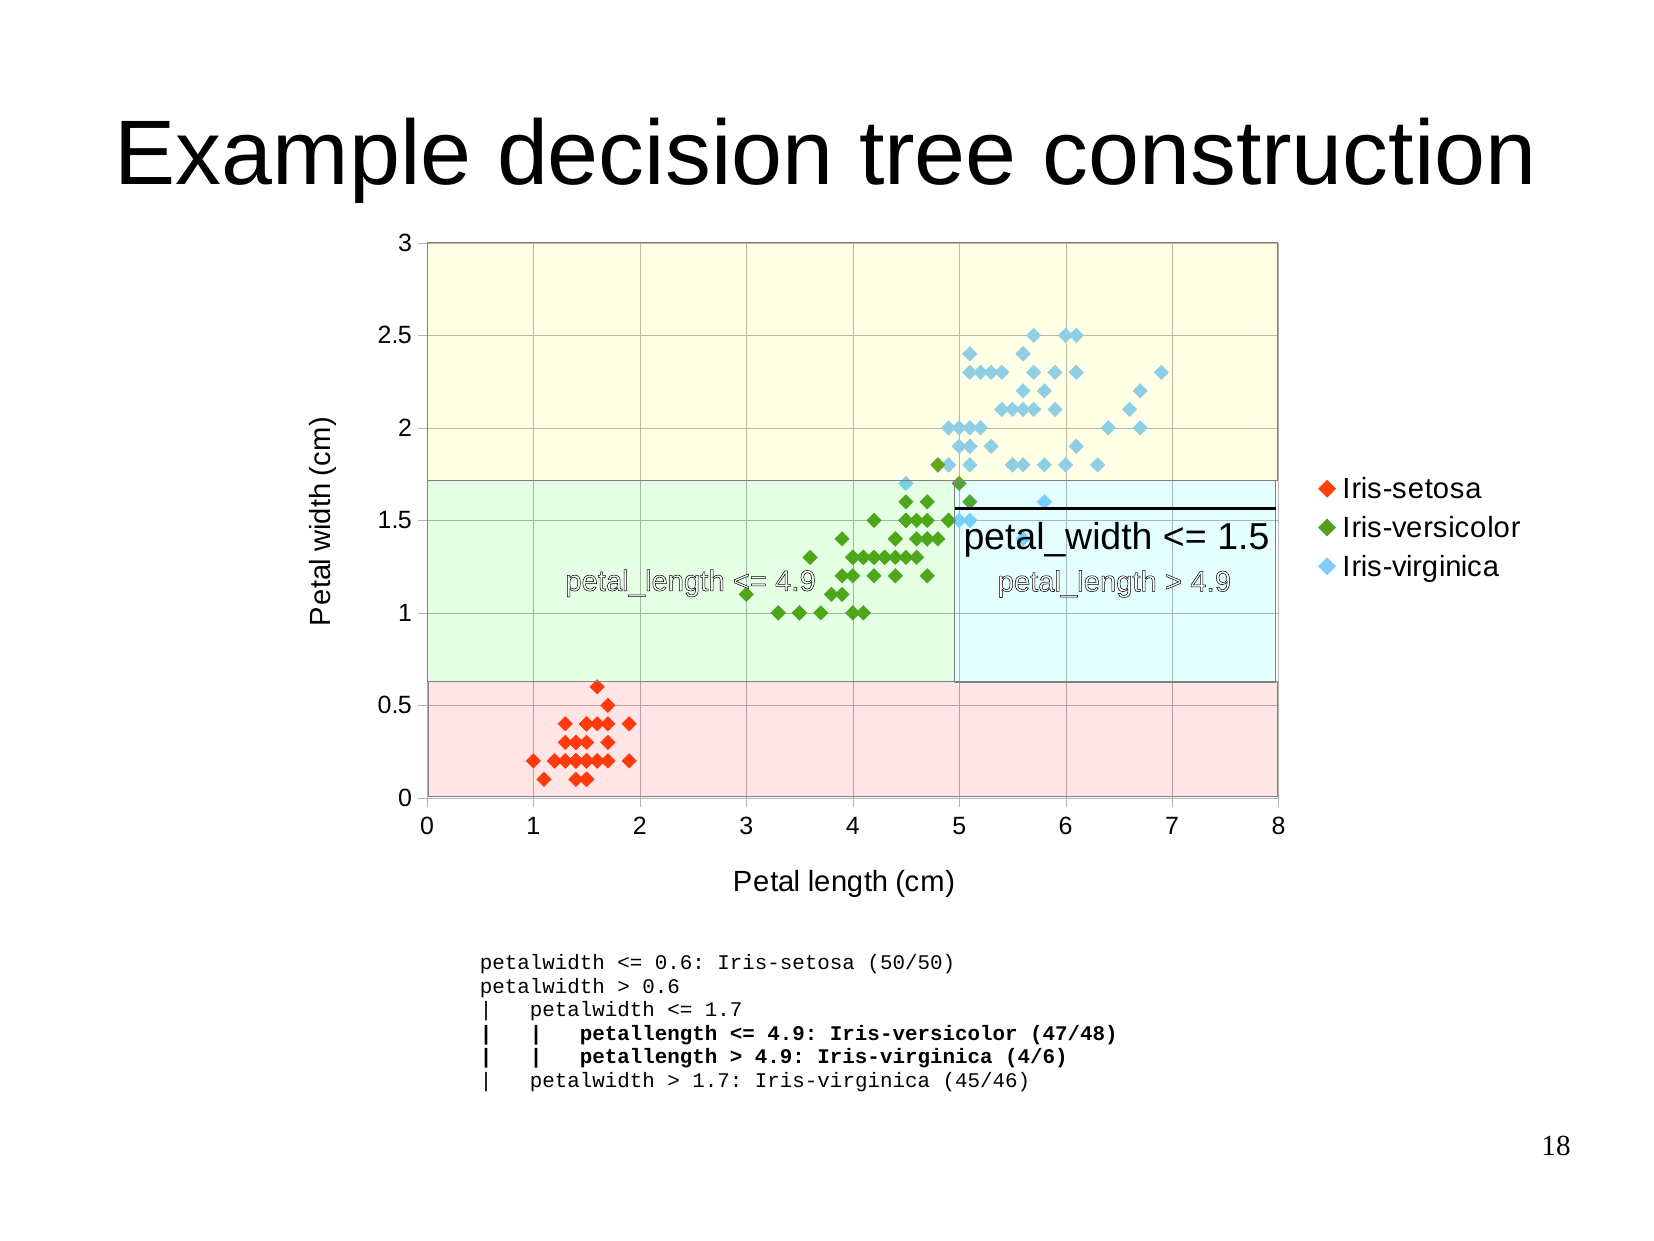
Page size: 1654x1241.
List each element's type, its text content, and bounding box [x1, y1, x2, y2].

picture [377, 257, 1286, 840]
picture [1276, 257, 1286, 508]
text_box [427, 242, 1278, 481]
title Example decision tree construction [82, 49, 1571, 257]
text_box petal_width <= 1.5 [948, 508, 1309, 566]
picture [727, 856, 961, 907]
text_box petal_length <= 4.9 [427, 481, 954, 682]
text_box petal_length > 4.9 [954, 566, 1276, 683]
picture [294, 411, 346, 632]
text_box petal_length > 4.9 [954, 480, 1276, 507]
text_box [428, 681, 1278, 797]
text_box petalwidth <= 0.6: Iris-setosa (50/50) petalwidth > 0.6 | petalwidth <= 1.7 | | petallength <= 4.9: Iris-versicolor (47/48) | | petallength > 4.9: Iris-virginica (4/6) | petalwidth > 1.7: Iris-virginica (45/46) [465, 945, 1186, 1125]
picture [1308, 466, 1531, 589]
